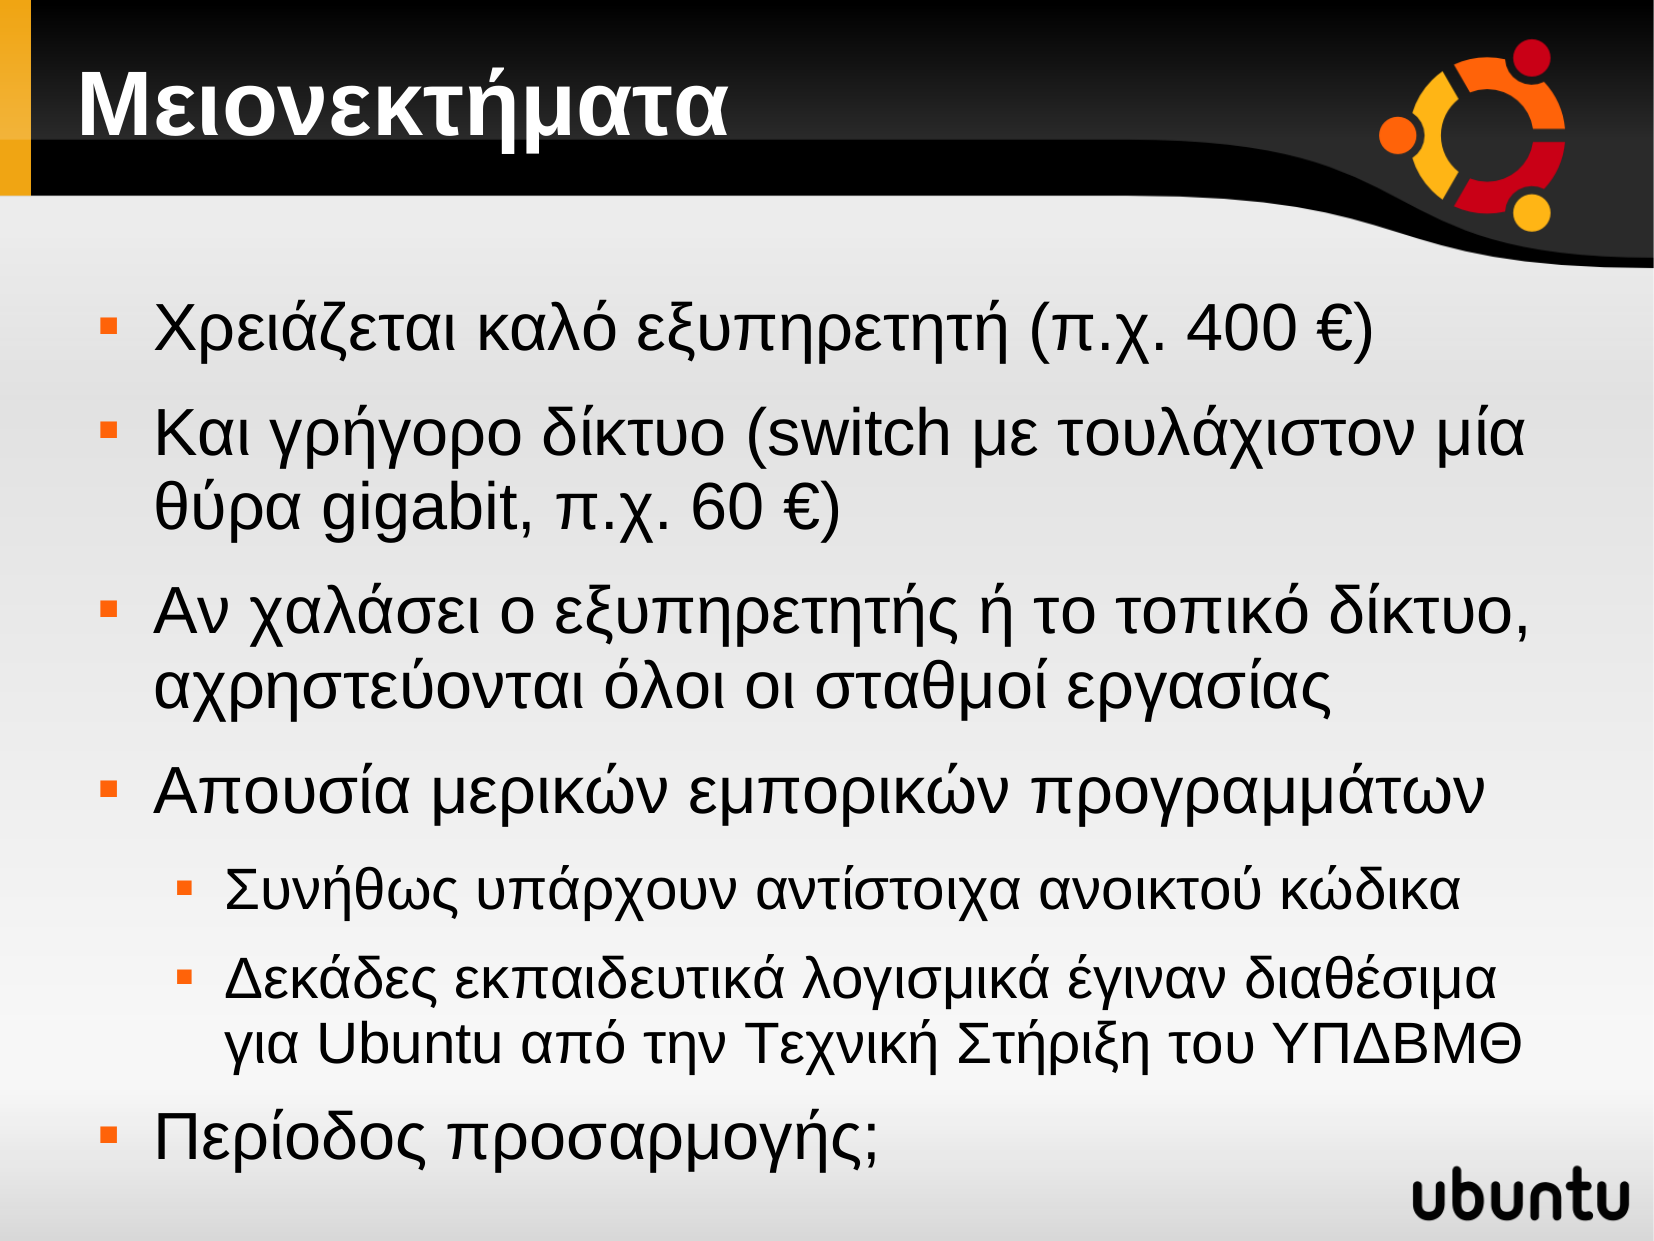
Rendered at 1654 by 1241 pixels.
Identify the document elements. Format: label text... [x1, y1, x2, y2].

picture [0, 0, 1654, 1241]
title Μειονεκτήματα [76, 0, 1565, 208]
list Χρειάζεται καλό εξυπηρετητή (π.χ. 400 €) Και γρήγορο δίκτυο (switch με τουλάχιστον μία θύρα gigabit, π.χ. 60 €) Αν χαλάσει ο εξυπηρετητής ή το τοπικό δίκτυο, αχρηστεύονται όλοι οι σταθμοί εργασίας Απουσία μερικών εμπορικών προγραμμάτων Συνήθως υπάρχουν αντίστοιχα ανοικτού κώδικα Δεκάδες εκπαιδευτικά λογισμικά έγιναν διαθέσιμα για Ubuntu από την Τεχνική Στήριξη του ΥΠΔΒΜΘ Περίοδος προσαρμογής; [82, 290, 1571, 1175]
